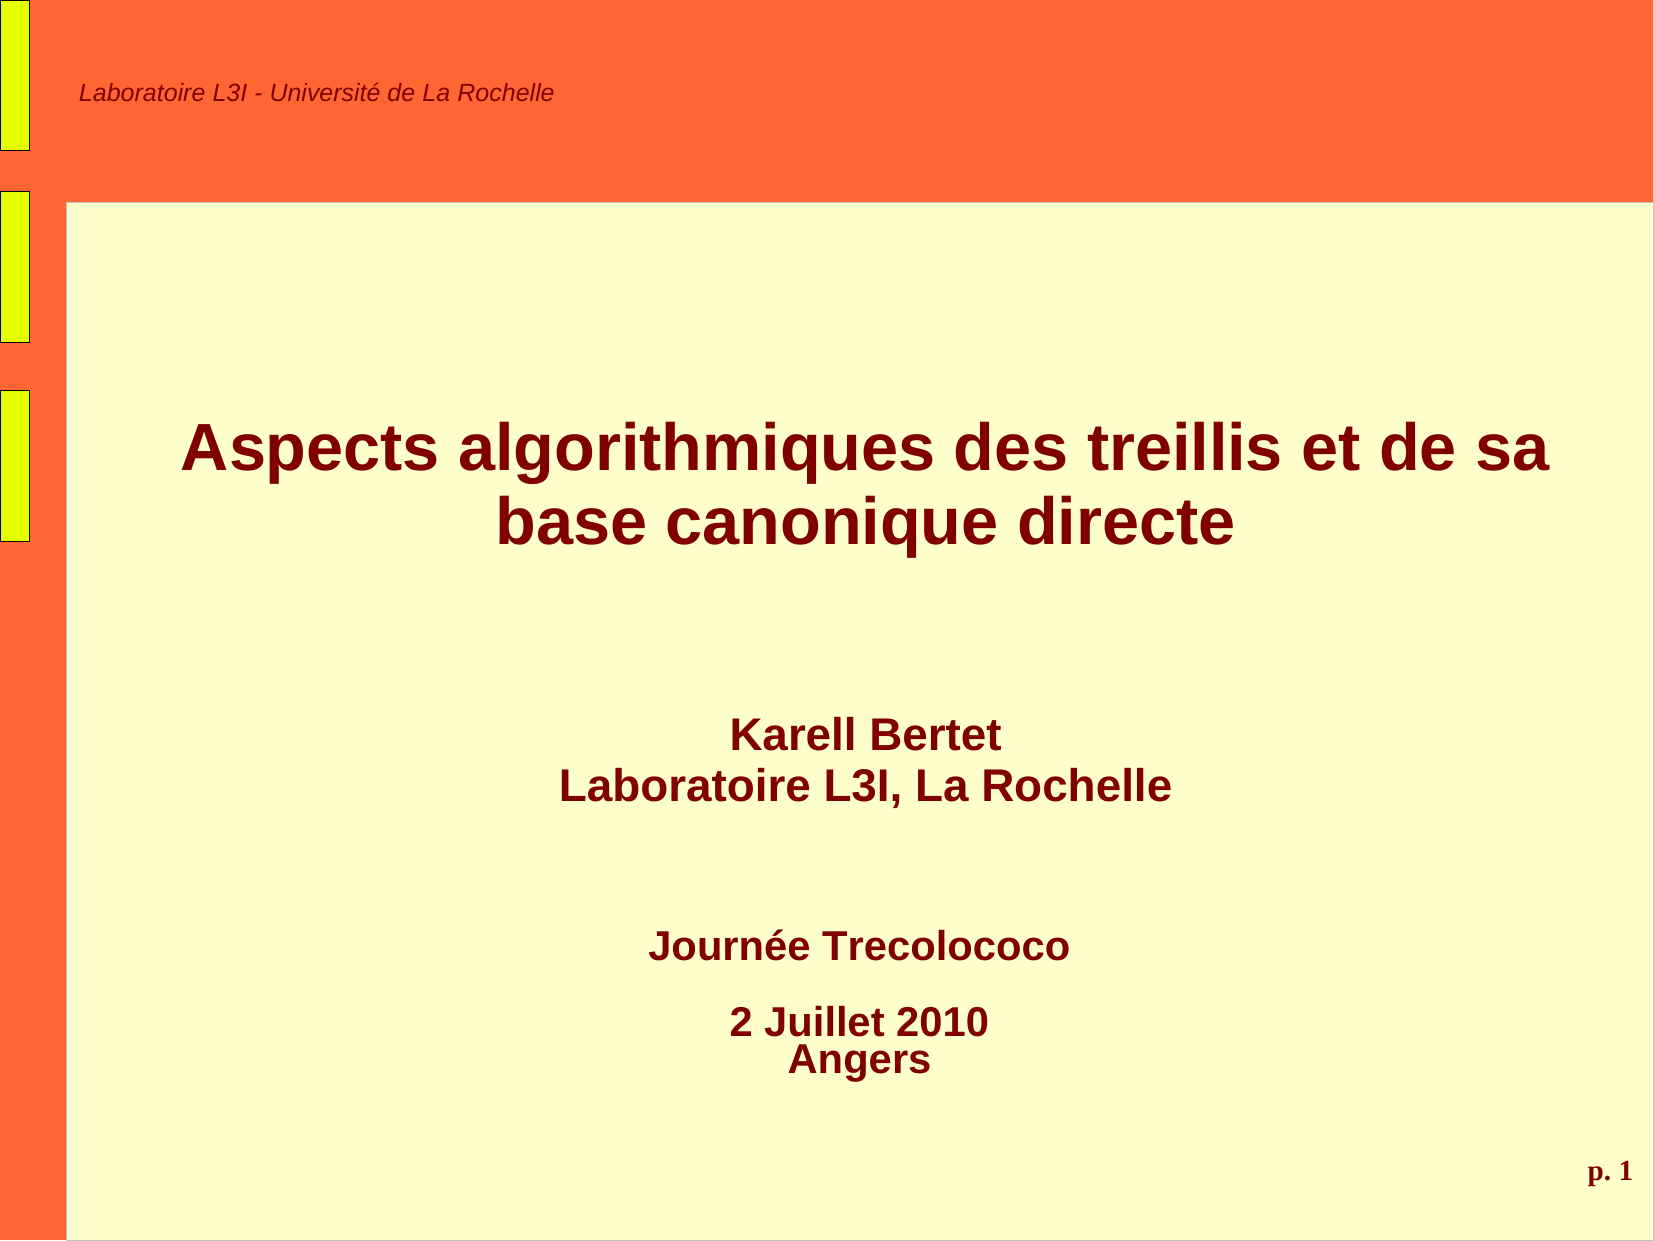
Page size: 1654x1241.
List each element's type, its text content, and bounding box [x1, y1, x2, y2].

text_box Journée Trecolococo 2 Juillet 2010 Angers [101, 923, 1618, 1164]
title Aspects algorithmiques des treillis et de sa base canonique directe Karell Bertet Laboratoire L3I, La Rochelle [118, 295, 1614, 819]
text_box Laboratoire L3I - Université de La Rochelle [64, 71, 1443, 121]
